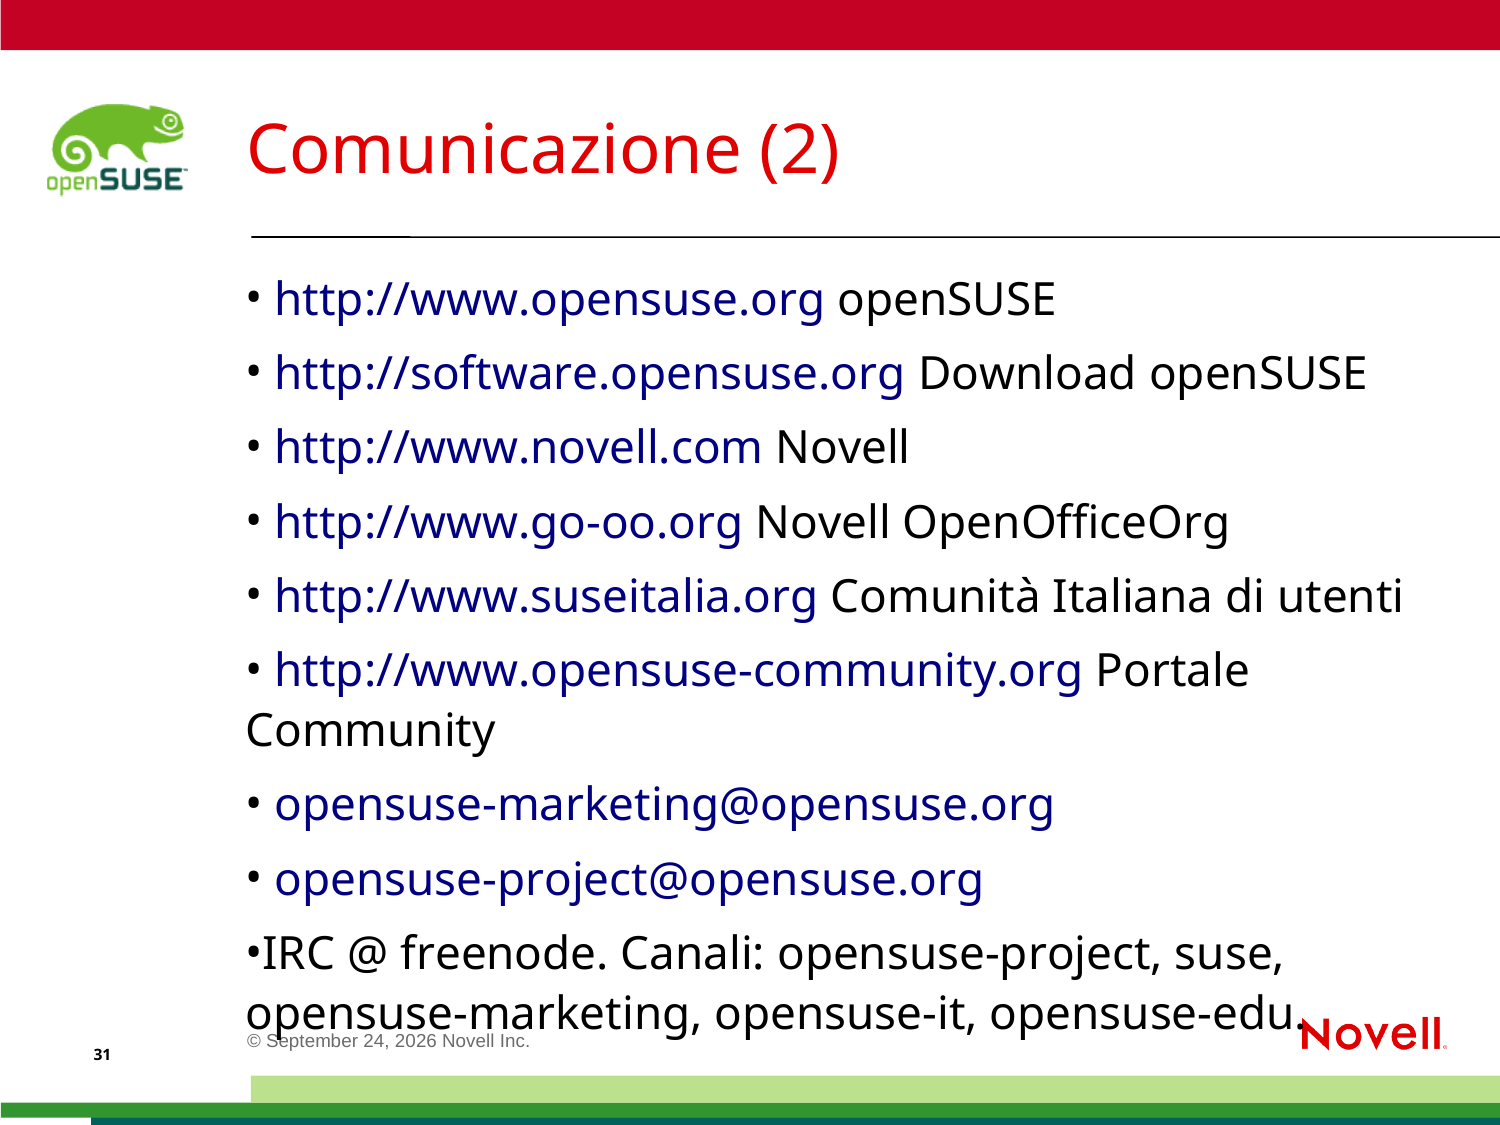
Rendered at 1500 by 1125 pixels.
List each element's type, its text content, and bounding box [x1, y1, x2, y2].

picture [47, 104, 188, 197]
title Comunicazione (2) [246, 68, 1409, 231]
picture [1295, 1011, 1453, 1056]
list http://www.opensuse.org openSUSE http://software.opensuse.org Download openSUSE http://www.novell.com Novell http://www.go-oo.org Novell OpenOfficeOrg http://www.suseitalia.org Comunità Italiana di utenti http://www.opensuse-community.org Portale Community opensuse-marketing@opensuse.org opensuse-project@opensuse.org IRC @ freenode. Canali: opensuse-project, suse, opensuse-marketing, opensuse-it, opensuse-edu. [245, 267, 1458, 1010]
